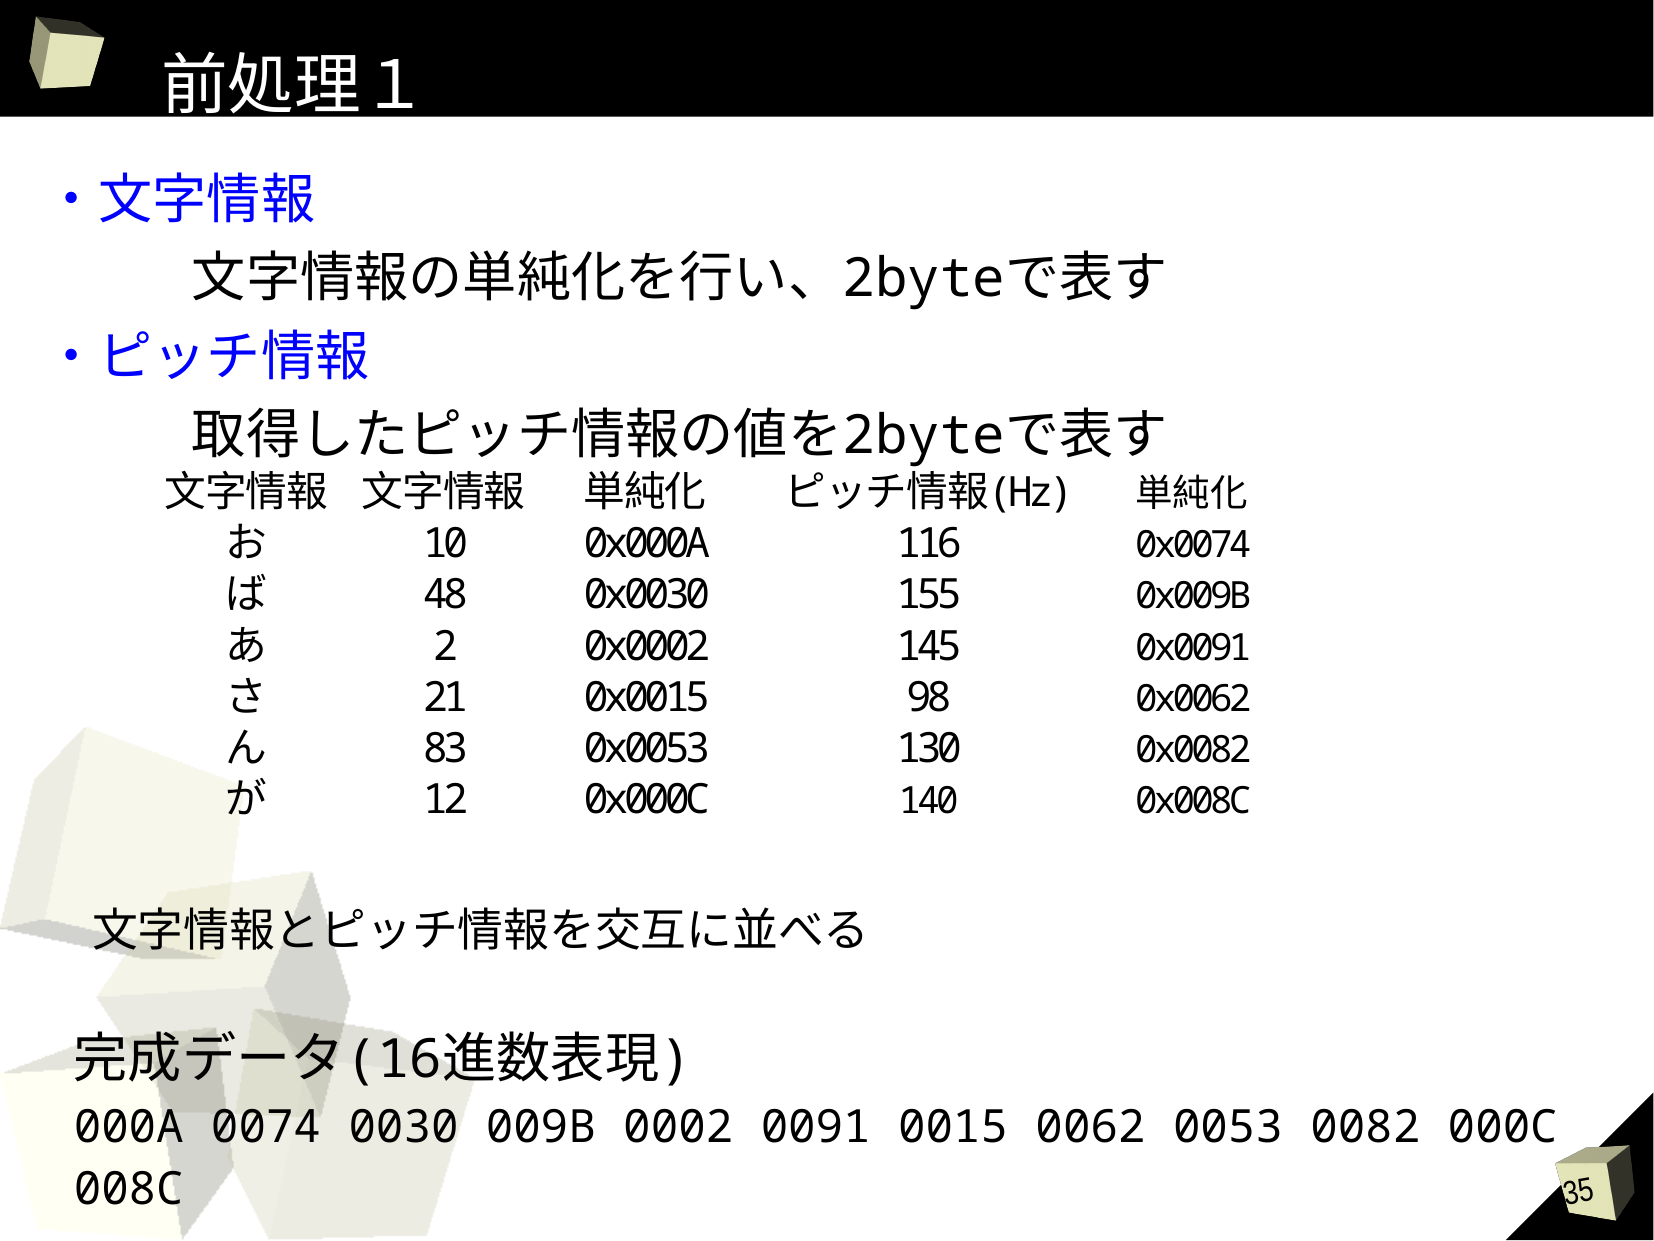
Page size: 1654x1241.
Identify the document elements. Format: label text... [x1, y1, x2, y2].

text_box 前処理１ [146, 23, 443, 119]
text_box 文字情報とピッチ情報を交互に並べる [77, 885, 1063, 966]
text_box ・文字情報 文字情報の単純化を行い、2byteで表す ・ピッチ情報 取得したピッチ情報の値を2byteで表す [29, 147, 1595, 397]
chart [147, 464, 1278, 826]
picture [440, 1130, 452, 1139]
picture [137, 1130, 149, 1139]
picture [0, 726, 477, 1241]
picture [219, 1130, 231, 1139]
picture [247, 1130, 259, 1139]
picture [384, 1130, 396, 1139]
text_box 完成データ(16進数表現) 000A 0074 0030 009B 0002 0091 0015 0062 0053 0082 000C 008C [59, 1006, 1625, 1130]
picture [357, 1130, 369, 1139]
picture [82, 1130, 94, 1139]
picture [110, 1130, 122, 1139]
